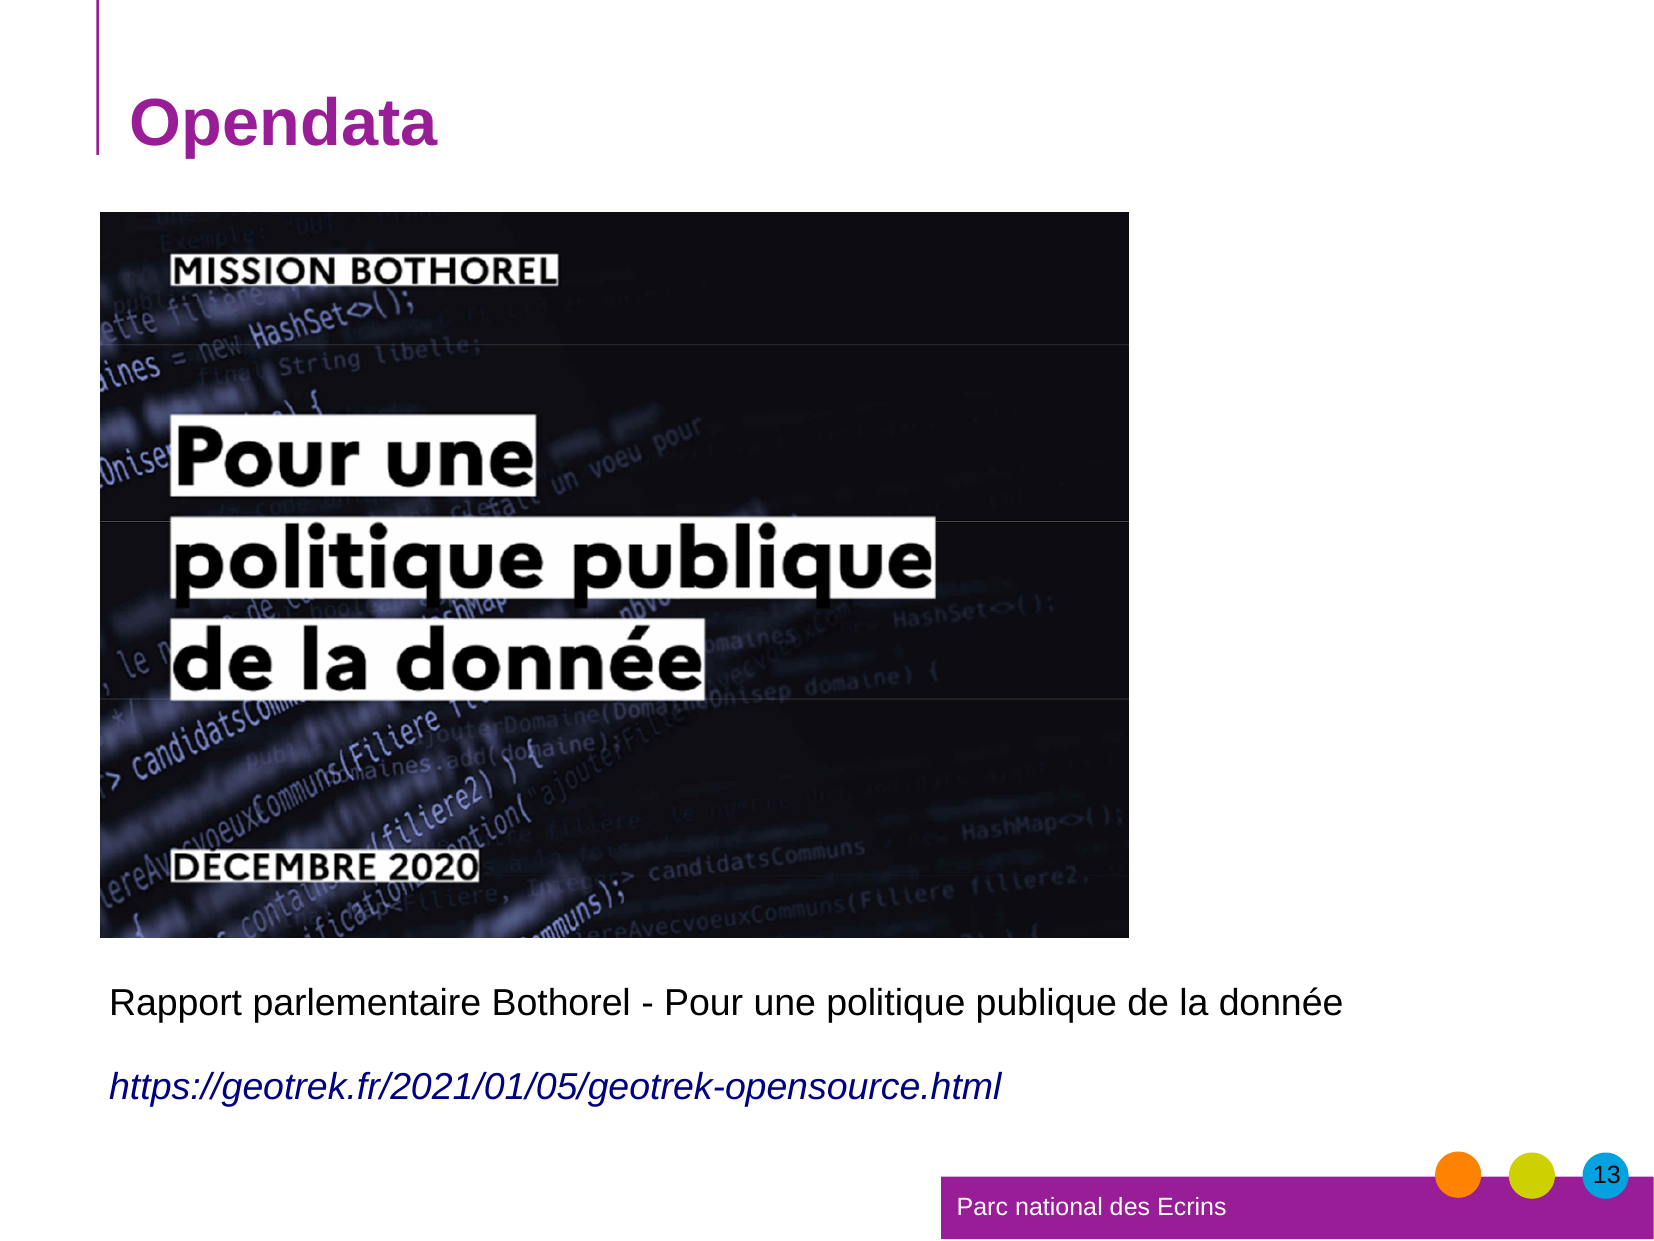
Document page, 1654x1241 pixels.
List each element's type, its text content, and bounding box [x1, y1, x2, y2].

text_box Rapport parlementaire Bothorel - Pour une politique publique de la donnée https://geotrek.fr/2021/01/05/geotrek-opensource.html [94, 974, 1359, 1116]
picture [100, 212, 1129, 938]
title Opendata [129, 11, 1619, 160]
